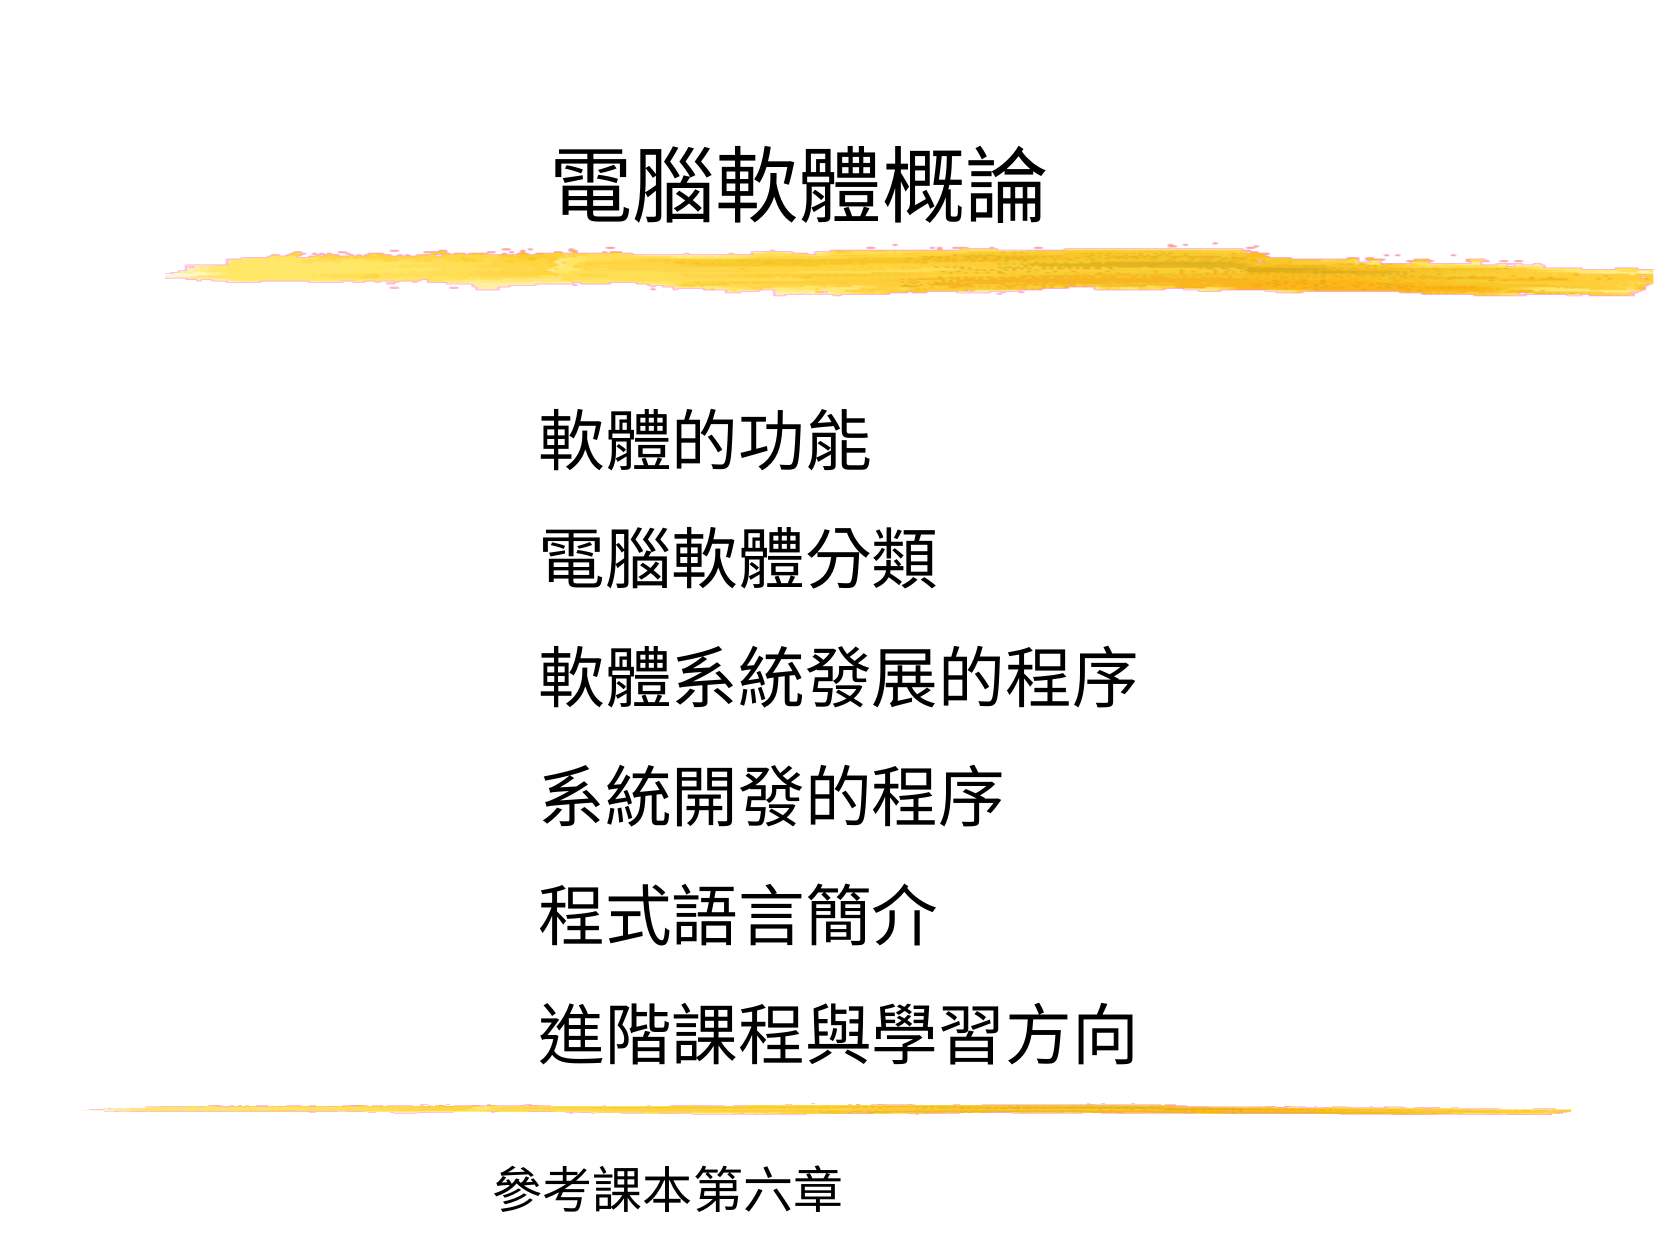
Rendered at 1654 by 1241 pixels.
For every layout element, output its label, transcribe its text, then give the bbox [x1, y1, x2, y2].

picture [82, 1102, 1571, 1117]
text_box 參考課本第六章 [492, 1144, 843, 1205]
picture [165, 237, 1654, 308]
title 電腦軟體概論 [96, 41, 1502, 249]
list 軟體的功能 電腦軟體分類 軟體系統發展的程序 系統開發的程序 程式語言簡介 進階課程與學習方向 [523, 372, 1351, 937]
